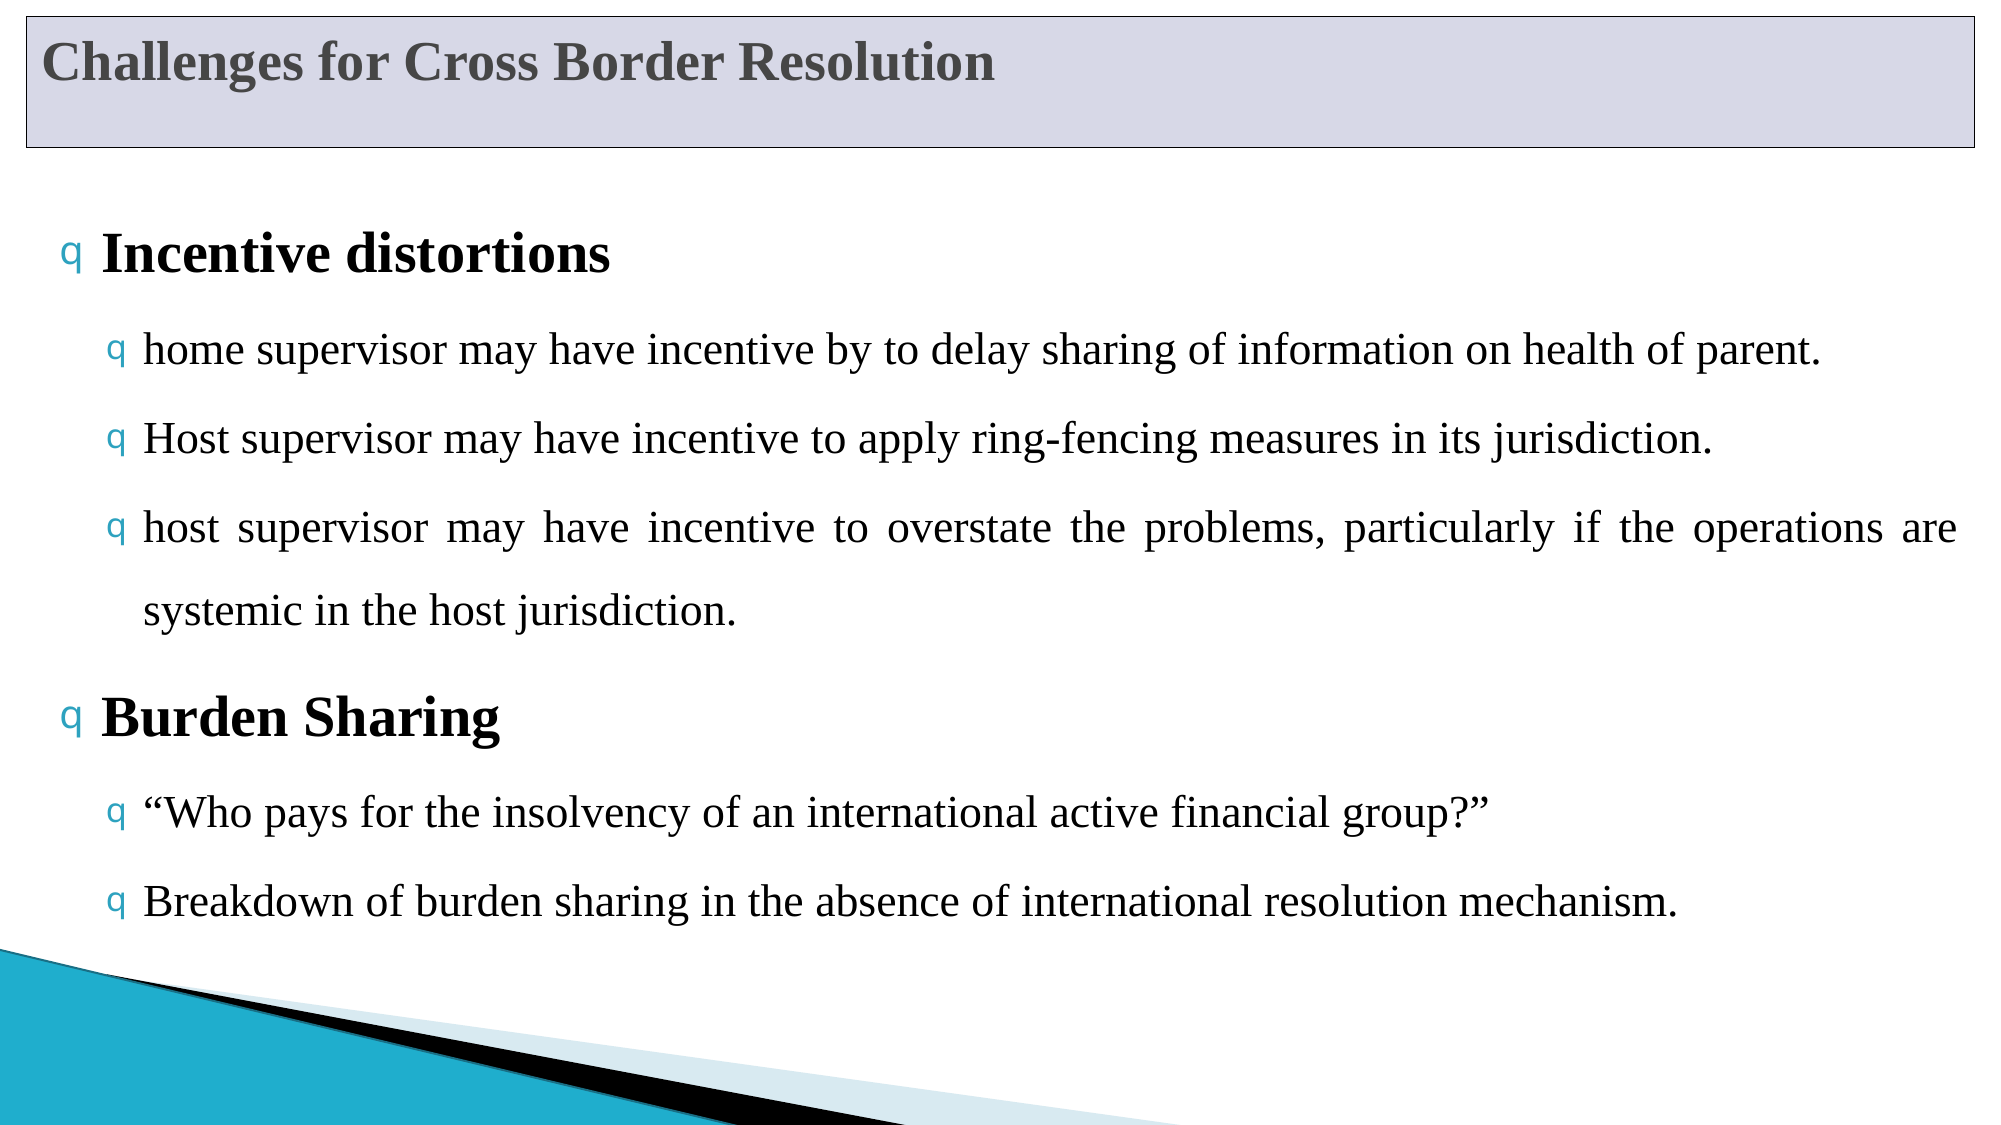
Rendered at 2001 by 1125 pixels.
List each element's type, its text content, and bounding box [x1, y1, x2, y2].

title Challenges for Cross Border Resolution [26, 16, 1975, 148]
list Incentive distortions home supervisor may have incentive by to delay sharing of information on health of parent. Host supervisor may have incentive to apply ring-fencing measures in its jurisdiction. host supervisor may have incentive to overstate the problems, particularly if the operations are systemic in the host jurisdiction. Burden Sharing “Who pays for the insolvency of an international active financial group?” Breakdown of burden sharing in the absence of international resolution mechanism. [26, 172, 1975, 1090]
